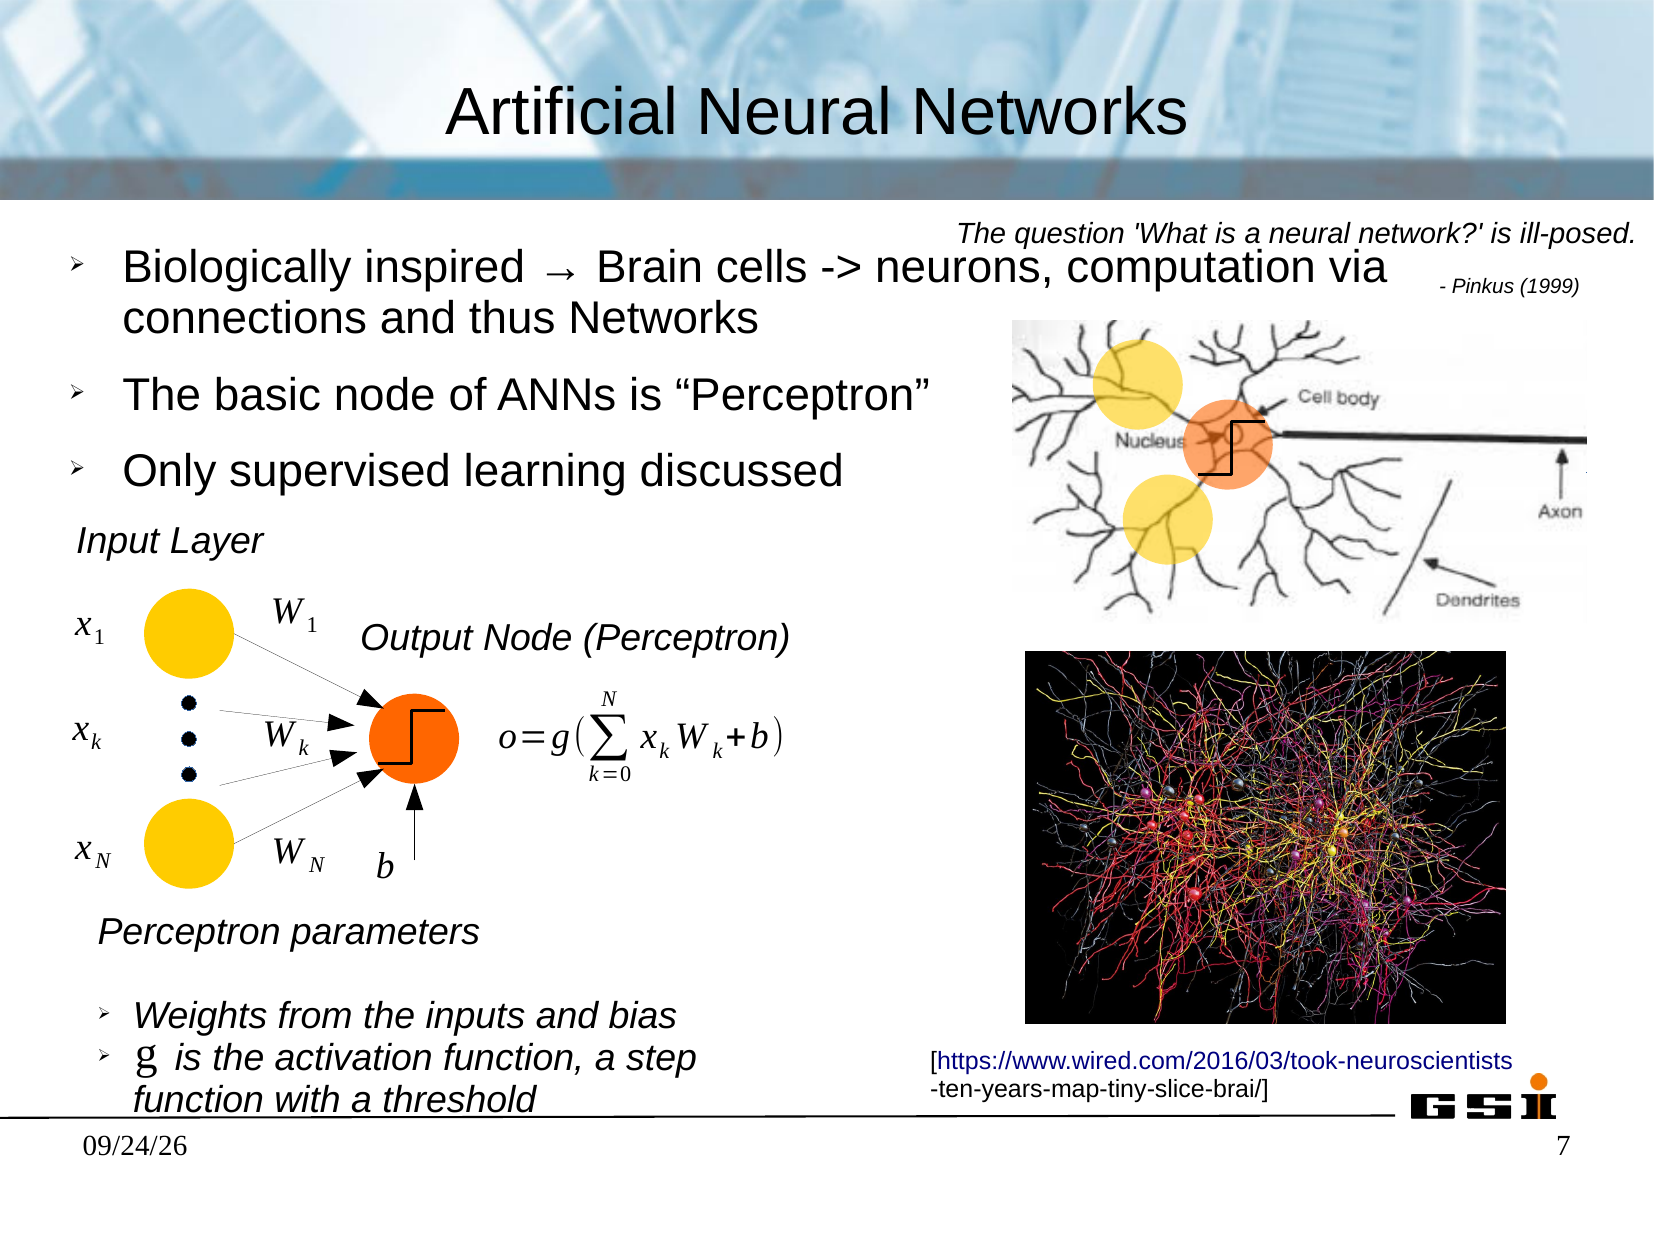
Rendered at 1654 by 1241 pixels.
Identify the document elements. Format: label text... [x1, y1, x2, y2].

chart [67, 602, 111, 650]
text_box [https://www.wired.com/2016/03/took-neuroscientists -ten-years-map-tiny-slice-brai/] [915, 1039, 1579, 1111]
chart [369, 845, 402, 887]
title Artificial Neural Networks [82, 8, 1571, 216]
text_box Input Layer [61, 512, 279, 570]
picture [1025, 651, 1506, 1024]
picture [1411, 1111, 1556, 1119]
text_box [181, 731, 197, 747]
text_box [181, 766, 197, 782]
text_box [144, 588, 235, 679]
chart [256, 713, 317, 721]
text_box [144, 798, 235, 889]
chart [128, 1027, 166, 1079]
text_box Output Node (Perceptron) [345, 608, 806, 666]
chart [67, 826, 119, 874]
text_box [1092, 339, 1183, 430]
text_box [181, 695, 197, 711]
chart [256, 715, 317, 761]
picture [1012, 339, 1587, 624]
list Biologically inspired → Brain cells -> neurons, computation via connections and thus Networks The basic node of ANNs is “Perceptron” Only supervised learning discussed [51, 240, 1540, 961]
picture [0, 0, 1654, 200]
chart [64, 707, 110, 755]
chart [492, 686, 791, 788]
text_box [1182, 399, 1273, 490]
text_box Perceptron parameters Weights from the inputs and bias is the activation function, a step function with a threshold [82, 903, 743, 1128]
text_box The question 'What is a neural network?' is ill-posed. - Pinkus (1999) [941, 210, 1654, 339]
text_box [1122, 474, 1213, 565]
chart [264, 590, 324, 638]
text_box [369, 693, 460, 784]
chart [265, 830, 333, 878]
